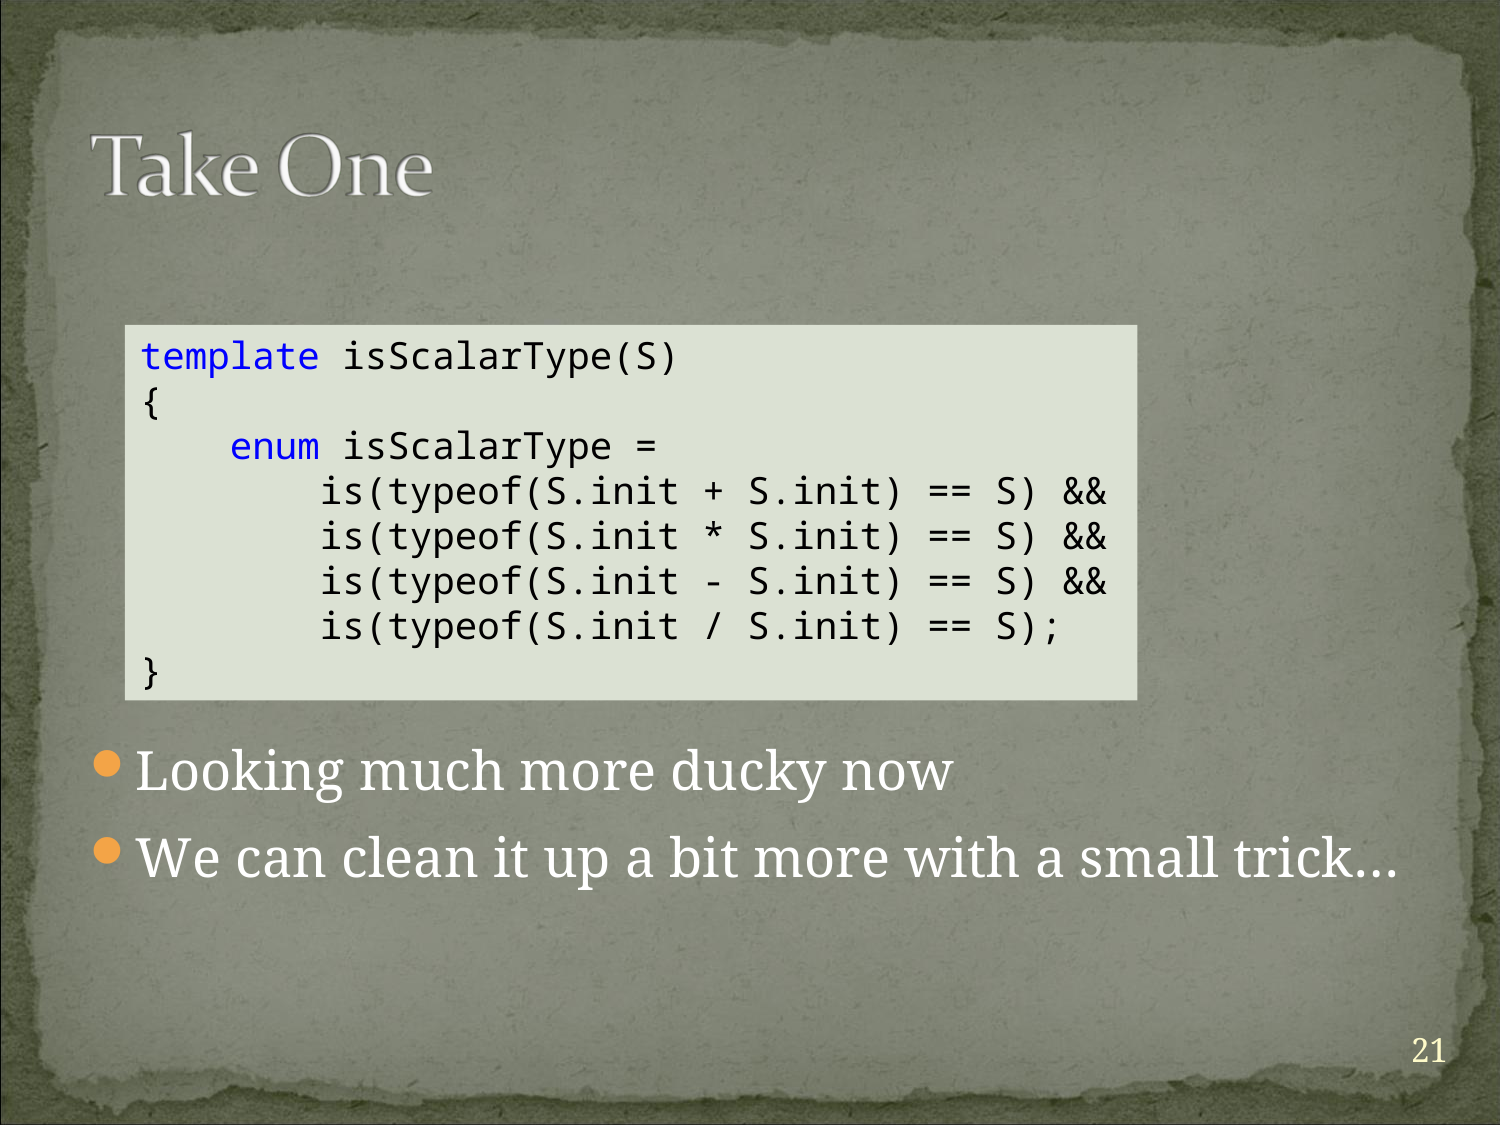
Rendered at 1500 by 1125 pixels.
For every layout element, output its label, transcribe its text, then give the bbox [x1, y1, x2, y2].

picture [0, 0, 1500, 1125]
text_box 33 [1379, 1014, 1480, 1090]
text_box template isScalarType(S) { enum isScalarType = is(typeof(S.init + S.init) == S) && is(typeof(S.init * S.init) == S) && is(typeof(S.init - S.init) == S) && is(typeof(S.init / S.init) == S); } [124, 324, 1138, 701]
list Looking much more ducky now We can clean it up a bit more with a small trick… [75, 725, 1426, 1001]
text_box [35, 23, 1427, 227]
